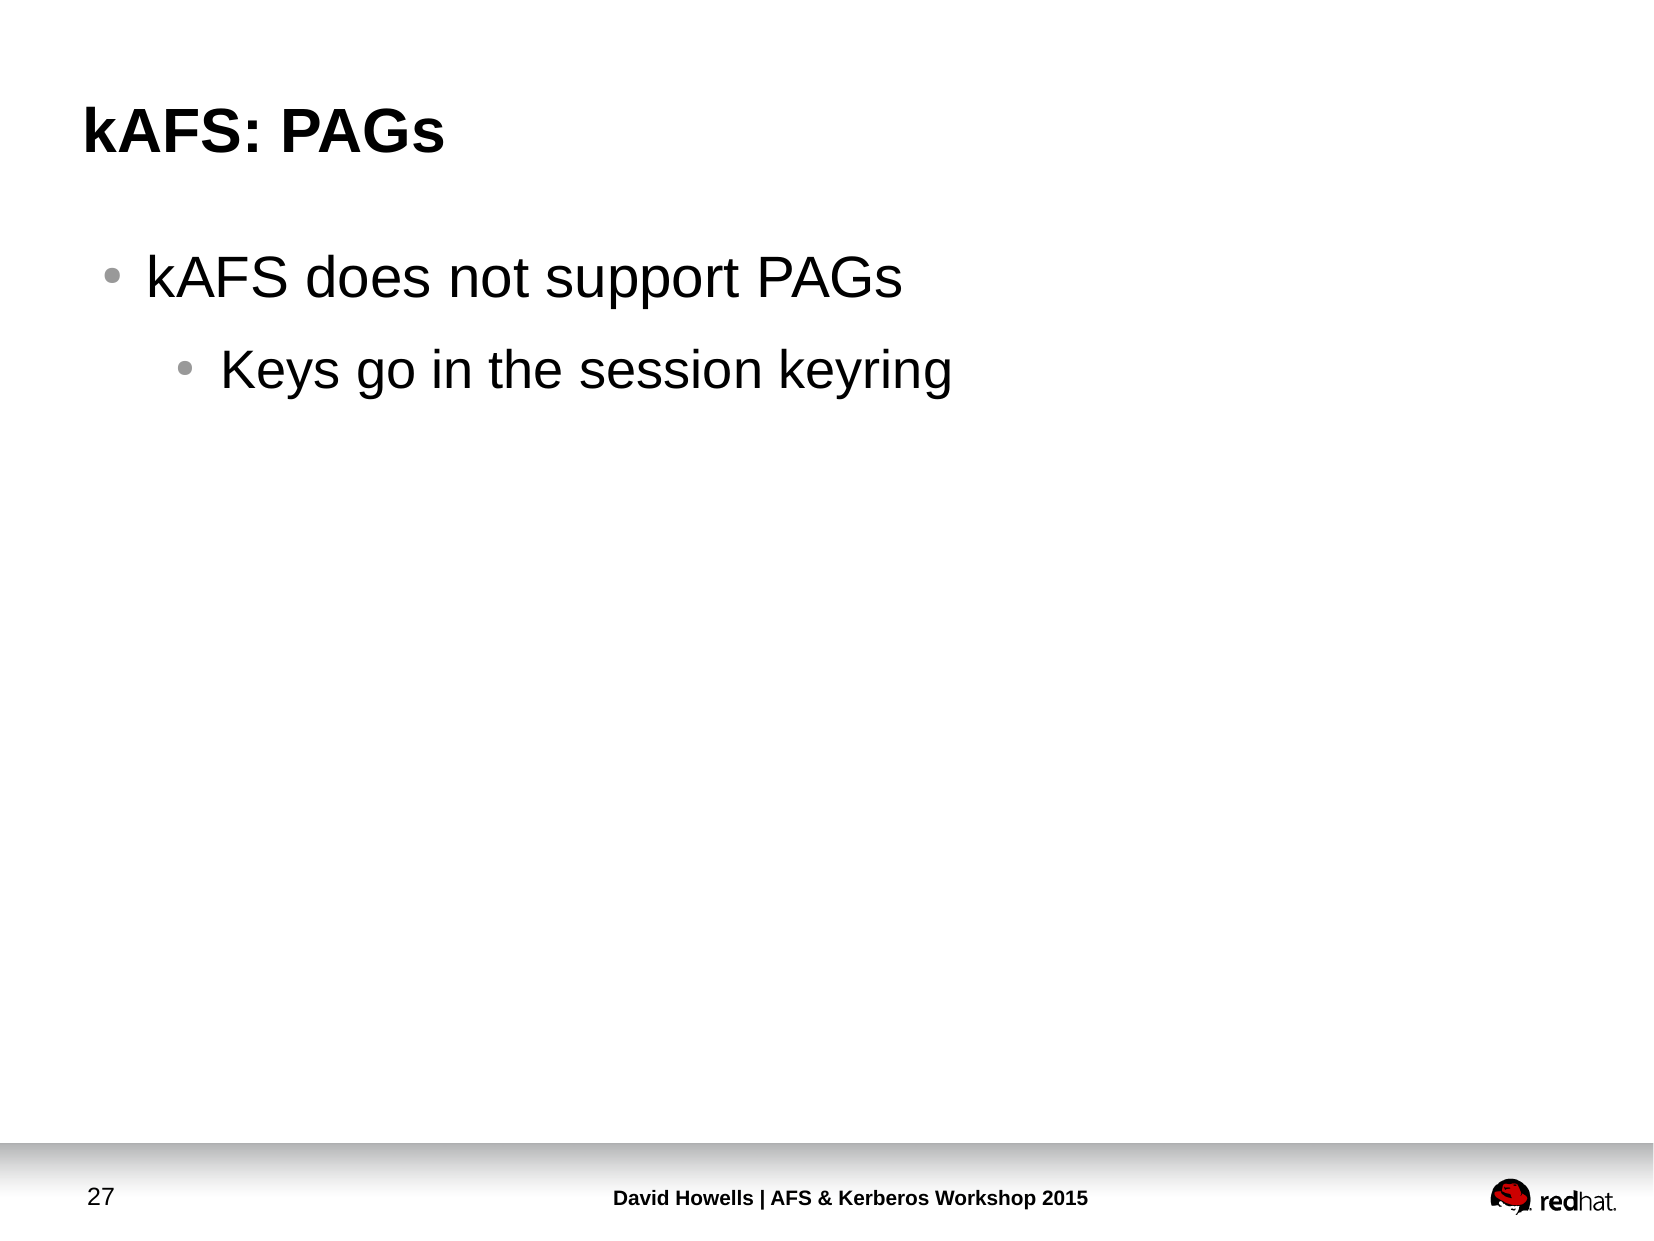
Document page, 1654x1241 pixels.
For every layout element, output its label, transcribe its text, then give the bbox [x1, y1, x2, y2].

title kAFS: PAGs [82, 37, 1571, 226]
list kAFS does not support PAGs Keys go in the session keyring [86, 244, 1576, 1039]
picture [0, 1143, 1654, 1241]
